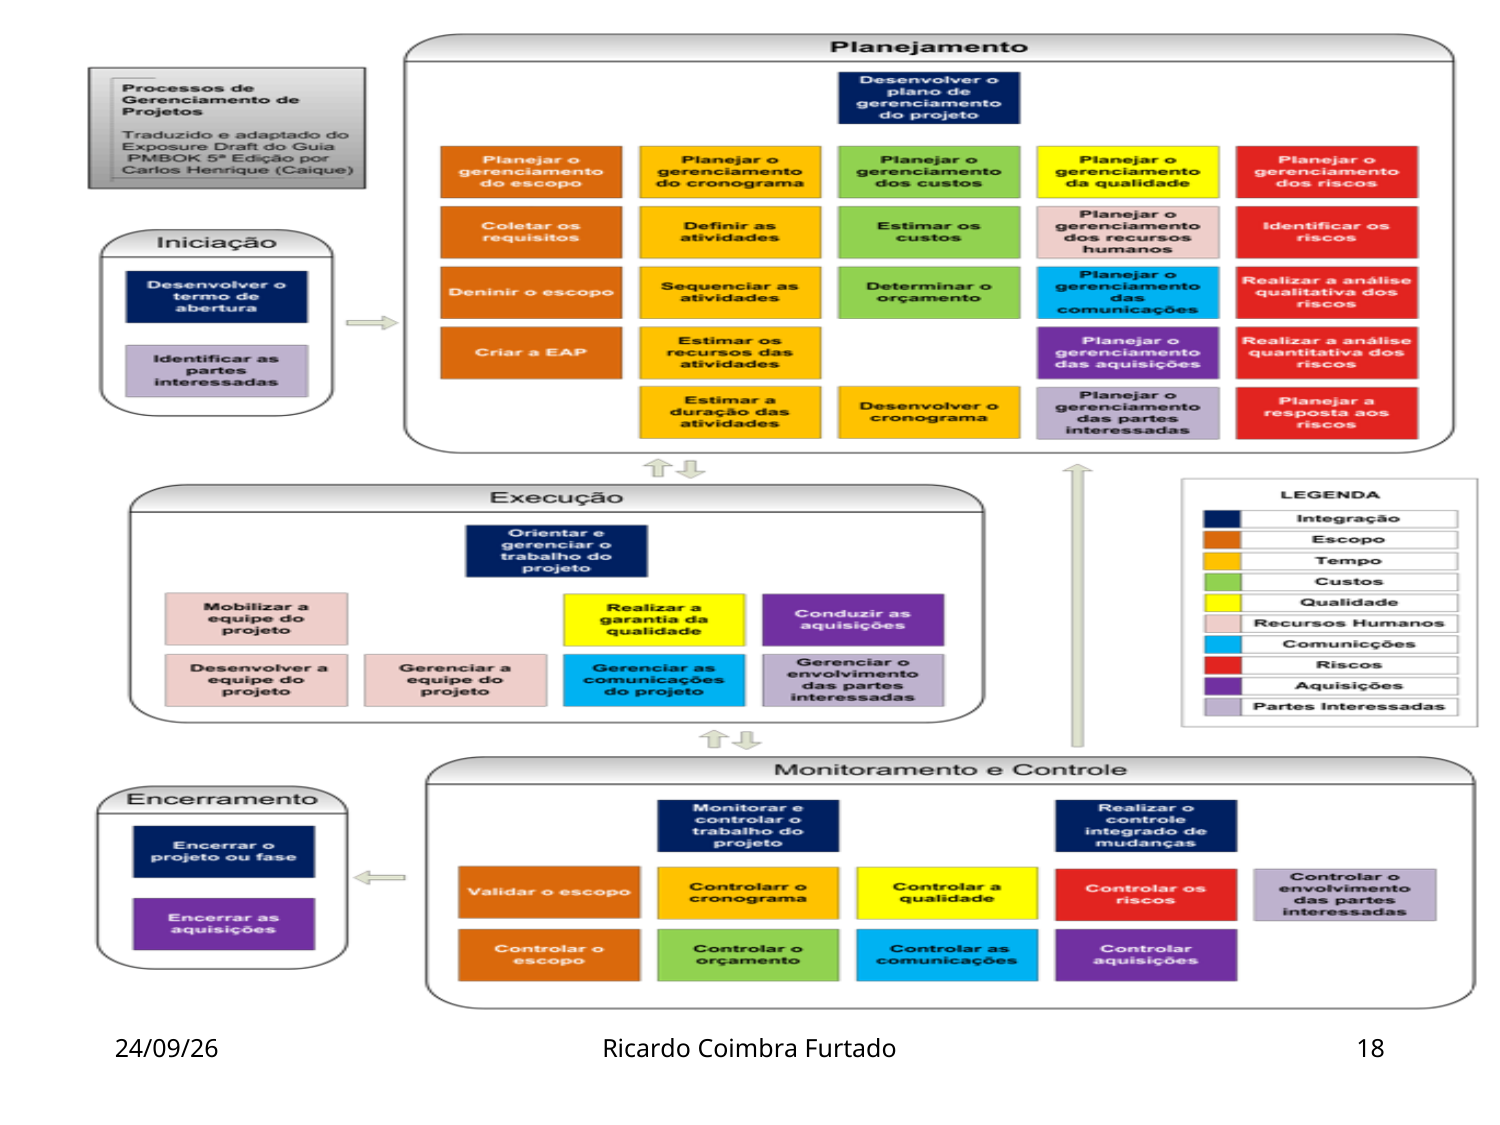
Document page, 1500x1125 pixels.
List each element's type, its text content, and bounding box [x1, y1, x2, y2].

picture [60, 29, 1500, 1021]
text_box 18/03/16 [99, 1024, 425, 1103]
text_box Ricardo Coimbra Furtado [512, 1024, 988, 1103]
text_box <number> [1074, 1024, 1400, 1103]
